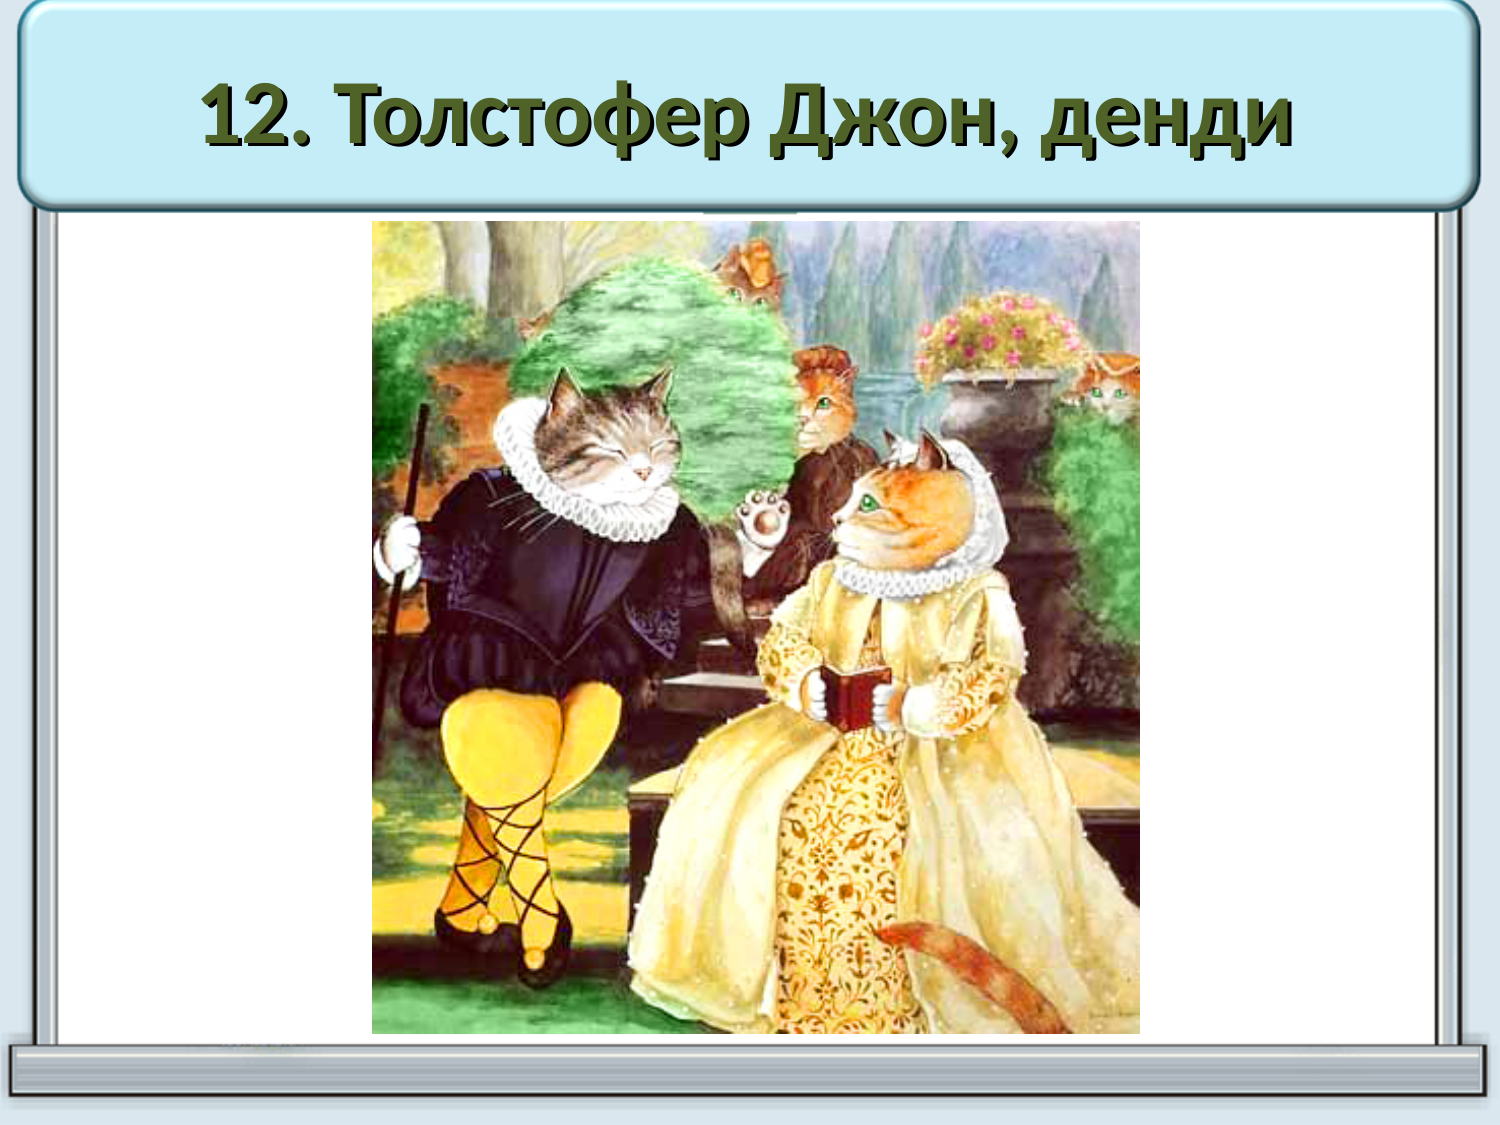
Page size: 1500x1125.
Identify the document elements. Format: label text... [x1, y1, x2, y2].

title 12. Толстофер Джон, денди [70, 35, 1421, 178]
picture [372, 221, 1140, 1034]
